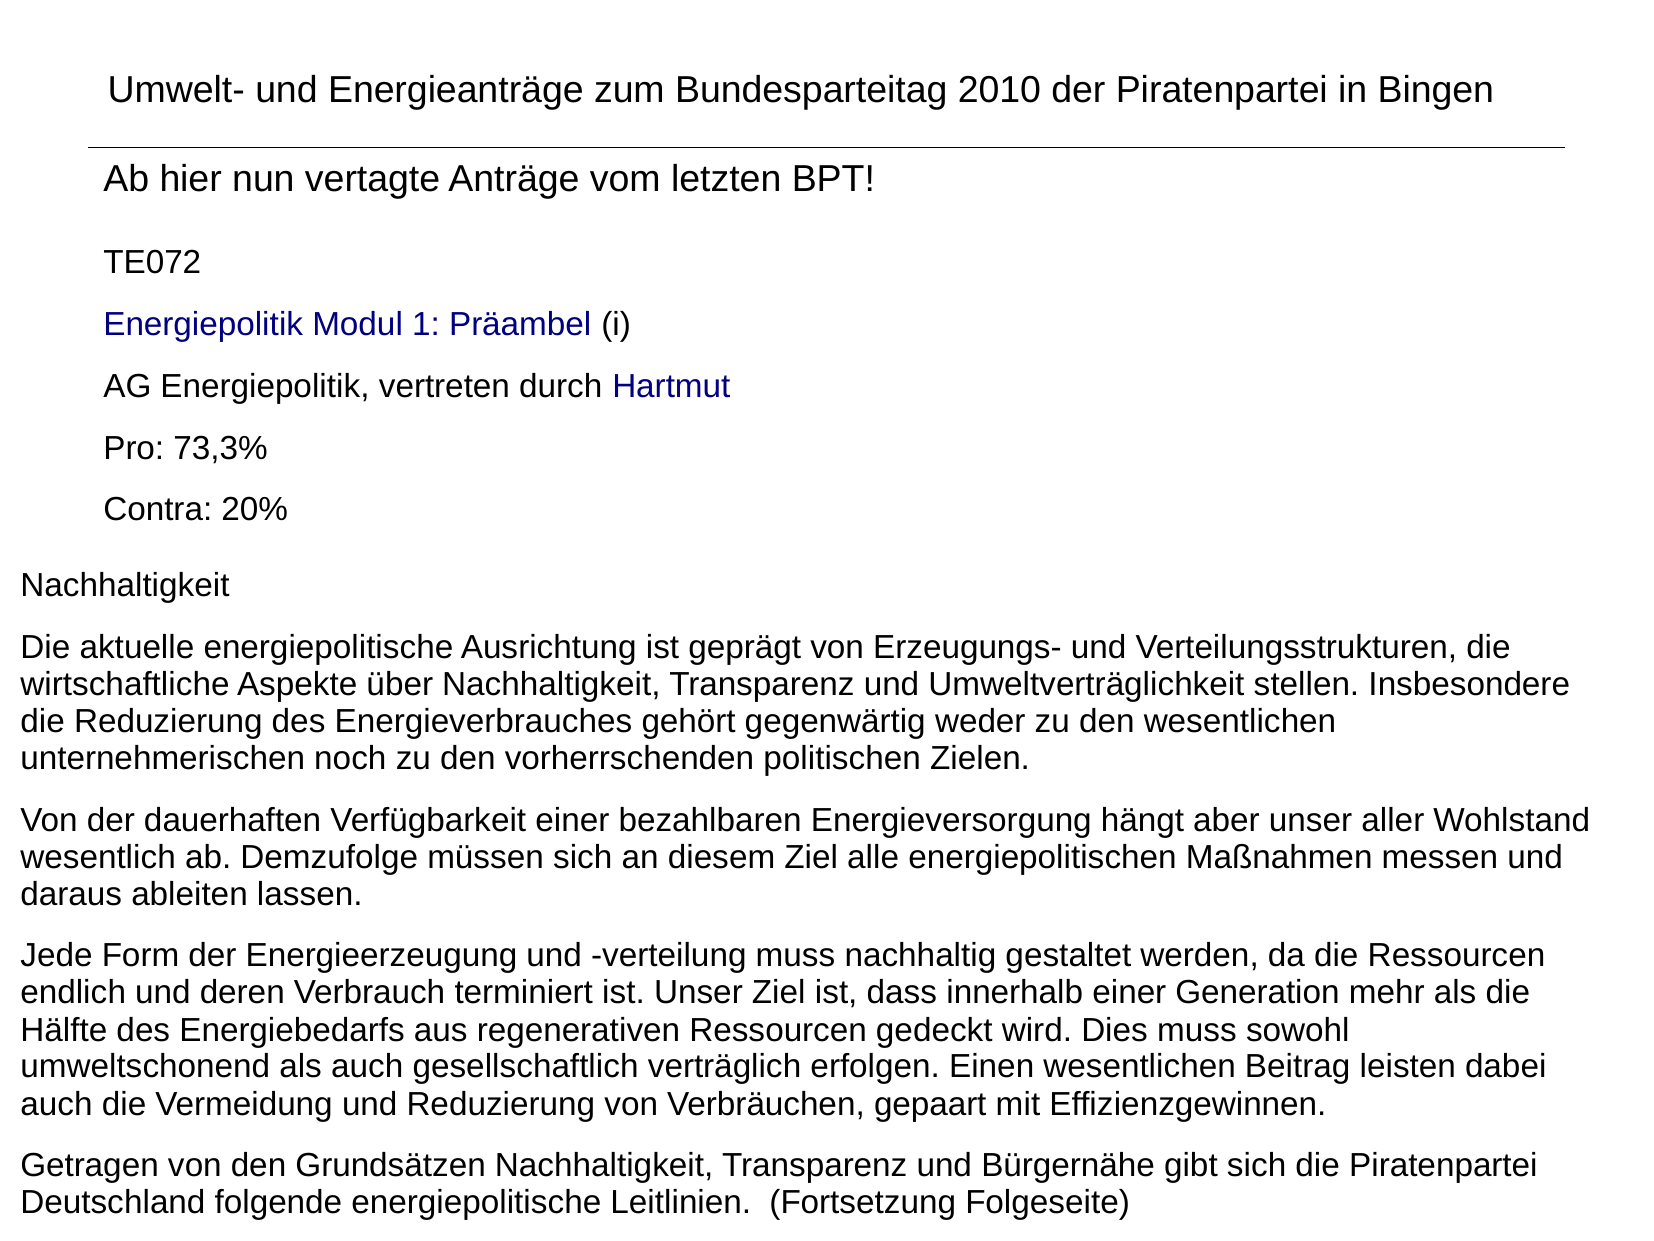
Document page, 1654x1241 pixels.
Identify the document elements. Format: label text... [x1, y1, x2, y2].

text_box Ab hier nun vertagte Anträge vom letzten BPT! [88, 149, 1565, 207]
text_box TE072 Energiepolitik Modul 1: Präambel (i) AG Energiepolitik, vertreten durch Hartmut Pro: 73,3% Contra: 20% [88, 236, 1595, 558]
text_box Nachhaltigkeit Die aktuelle energiepolitische Ausrichtung ist geprägt von Erzeugungs- und Verteilungsstrukturen, die wirtschaftliche Aspekte über Nachhaltigkeit, Transparenz und Umweltverträglichkeit stellen. Insbesondere die Reduzierung des Energieverbrauches gehört gegenwärtig weder zu den wesentlichen unternehmerischen noch zu den vorherrschenden politischen Zielen. Von der dauerhaften Verfügbarkeit einer bezahlbaren Energieversorgung hängt aber unser aller Wohlstand wesentlich ab. Demzufolge müssen sich an diesem Ziel alle energiepolitischen Maßnahmen messen und daraus ableiten lassen. Jede Form der Energieerzeugung und -verteilung muss nachhaltig gestaltet werden, da die Ressourcen endlich und deren Verbrauch terminiert ist. Unser Ziel ist, dass innerhalb einer Generation mehr als die Hälfte des Energiebedarfs aus regenerativen Ressourcen gedeckt wird. Dies muss sowohl umweltschonend als auch gesellschaftlich verträglich erfolgen. Einen wesentlichen Beitrag leisten dabei auch die Vermeidung und Reduzierung von Verbräuchen, gepaart mit Effizienzgewinnen. Getragen von den Grundsätzen Nachhaltigkeit, Transparenz und Bürgernähe gibt sich die Piratenpartei Deutschland folgende energiepolitische Leitlinien. (Fortsetzung Folgeseite) [5, 558, 1625, 1241]
